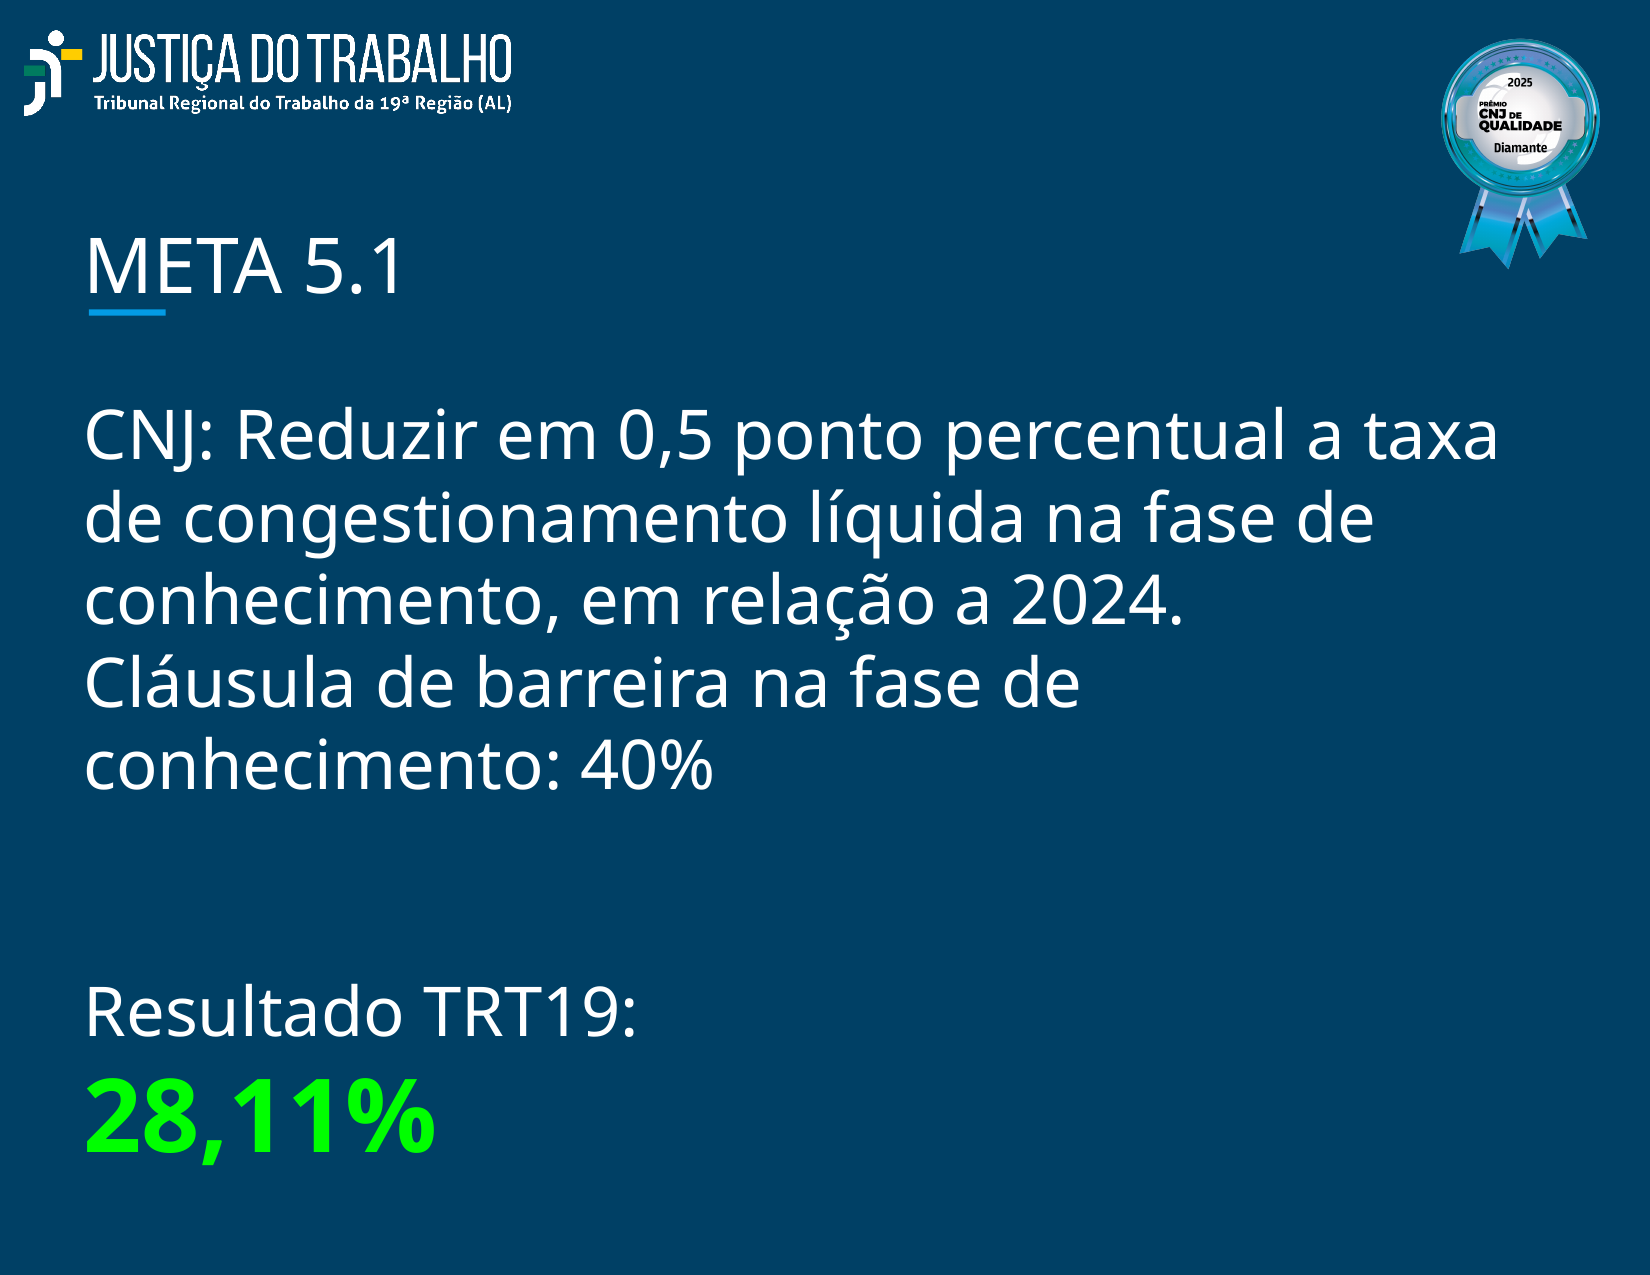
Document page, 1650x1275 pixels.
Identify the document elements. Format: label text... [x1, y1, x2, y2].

picture [24, 30, 511, 116]
picture [1440, 37, 1601, 271]
title META 5.1 CNJ: Reduzir em 0,5 ponto percentual a taxa de congestionamento líquida na fase de conhecimento, em relação a 2024. Cláusula de barreira na fase de conhecimento: 40% Resultado TRT19: 28,11% [65, 186, 1575, 1192]
